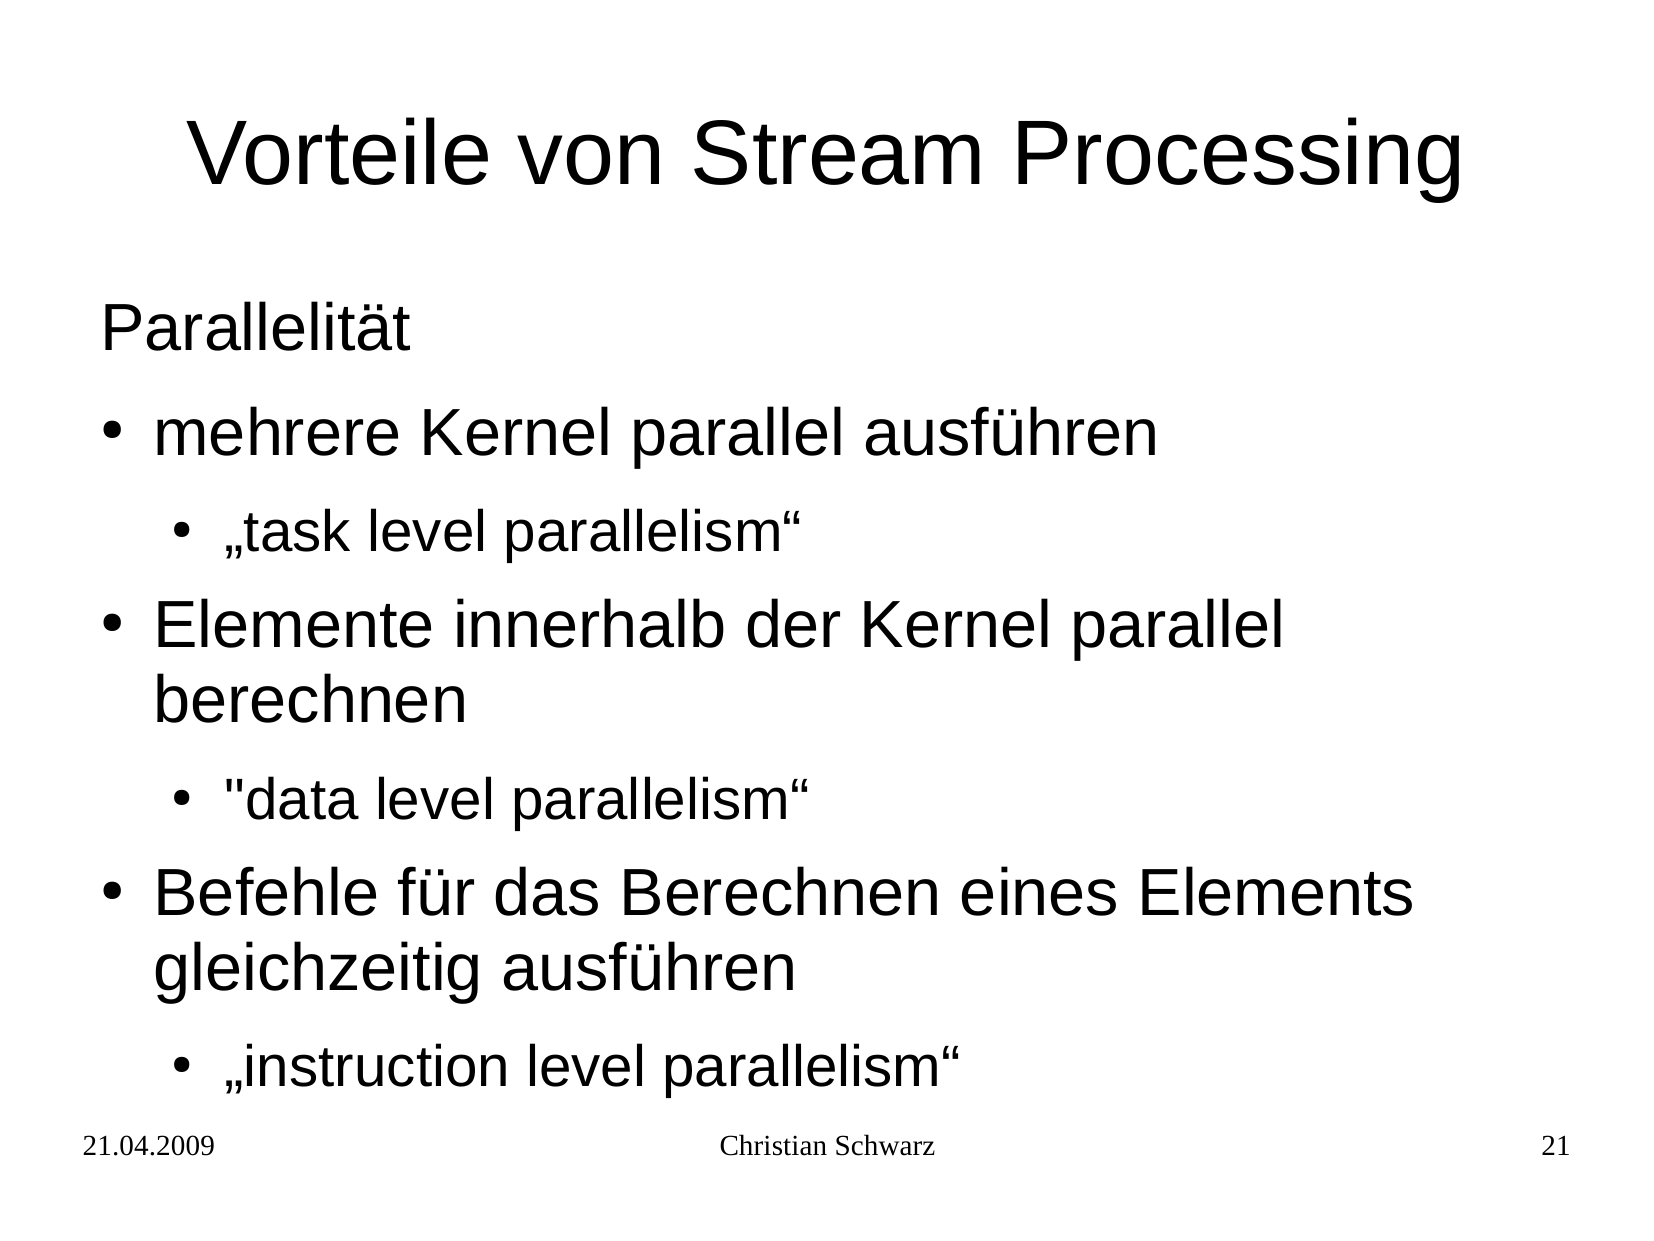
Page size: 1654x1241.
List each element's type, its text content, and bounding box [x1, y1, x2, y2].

title Vorteile von Stream Processing [82, 49, 1571, 257]
list Parallelität mehrere Kernel parallel ausführen „task level parallelism“ Elemente innerhalb der Kernel parallel berechnen "data level parallelism“ Befehle für das Berechnen eines Elements gleichzeitig ausführen „instruction level parallelism“ [82, 290, 1571, 1100]
